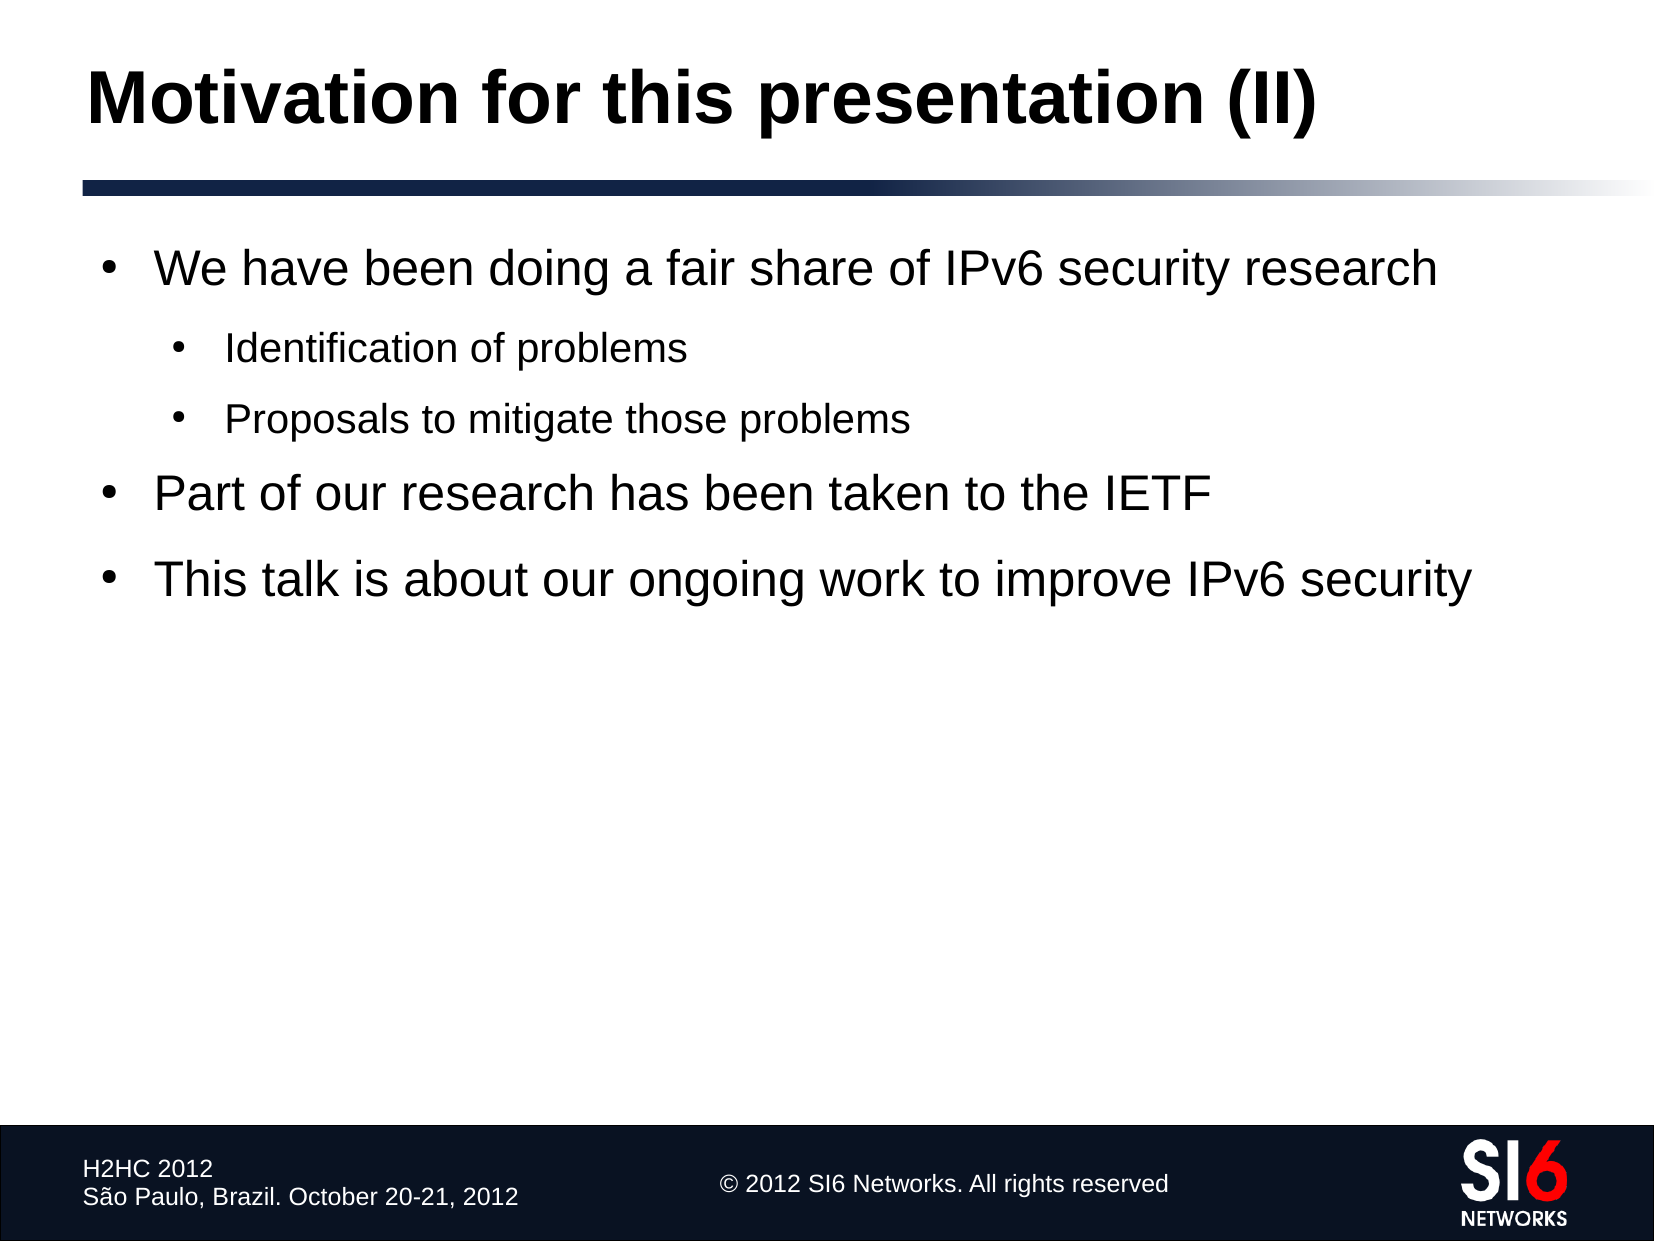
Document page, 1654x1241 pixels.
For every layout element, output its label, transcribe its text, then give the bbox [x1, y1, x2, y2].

picture [1461, 1139, 1567, 1226]
title Motivation for this presentation (II) [86, 30, 1576, 166]
list We have been doing a fair share of IPv6 security research Identification of problems Proposals to mitigate those problems Part of our research has been taken to the IETF This talk is about our ongoing work to improve IPv6 security [82, 240, 1571, 1059]
